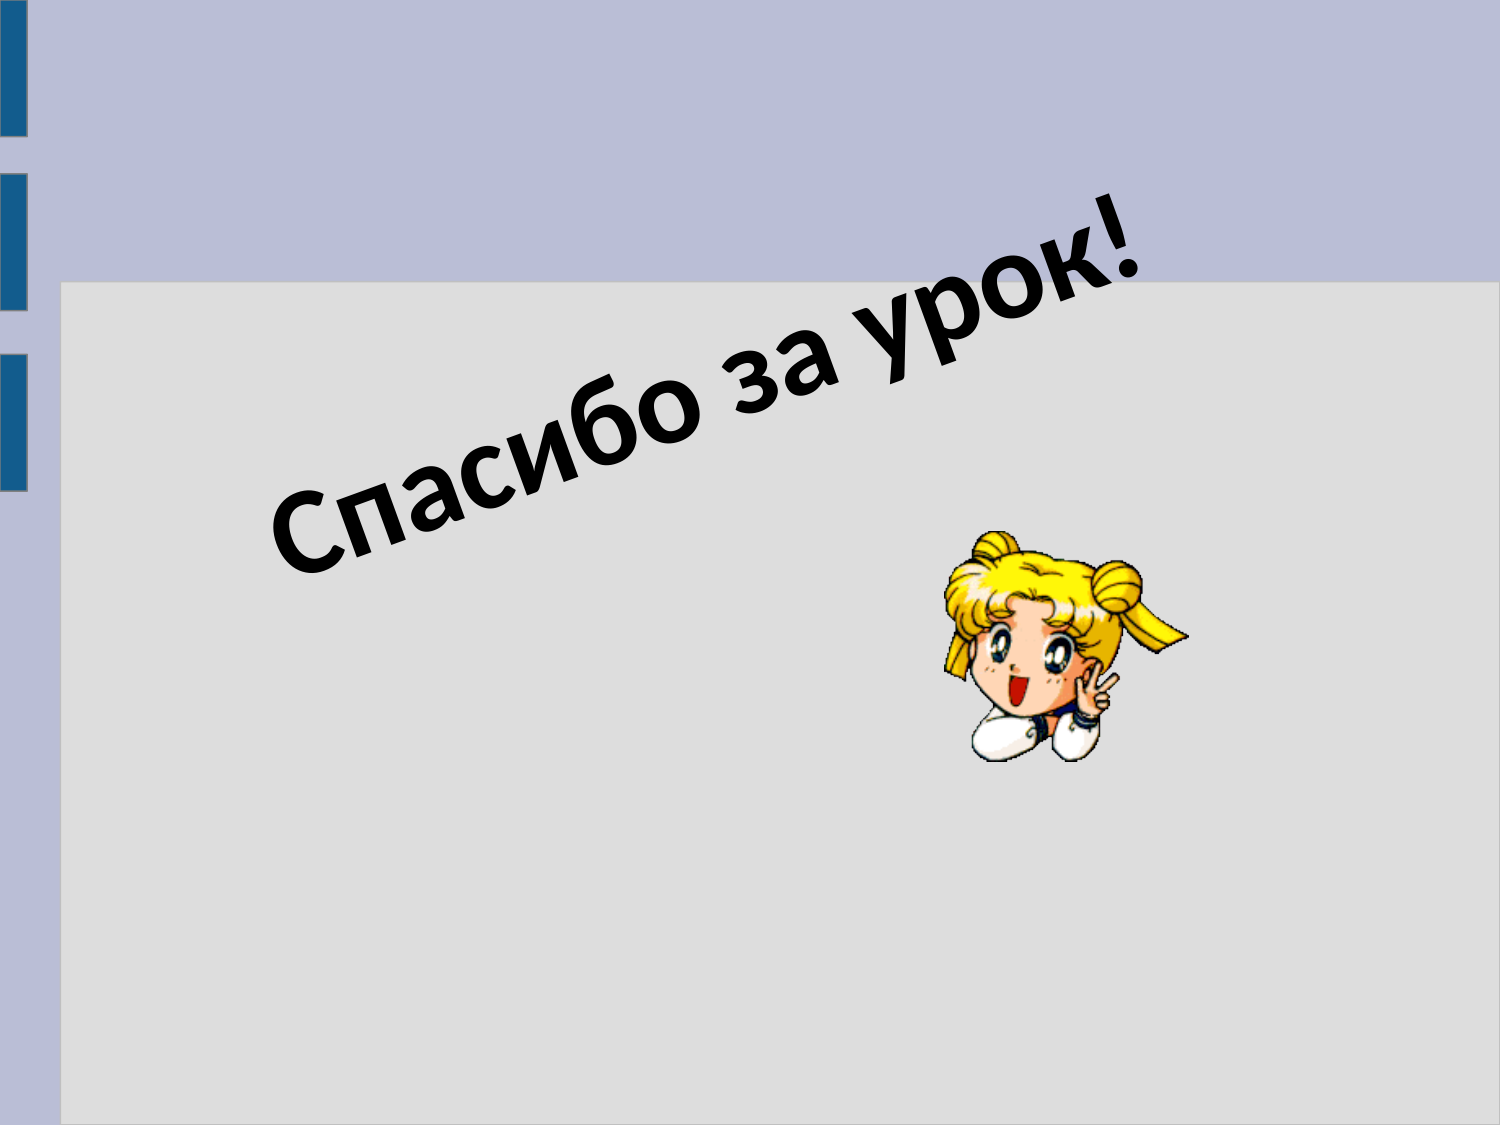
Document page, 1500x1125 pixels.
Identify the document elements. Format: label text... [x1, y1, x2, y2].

text_box Спасибо за урок! [191, 125, 1359, 1032]
picture [944, 531, 1189, 762]
